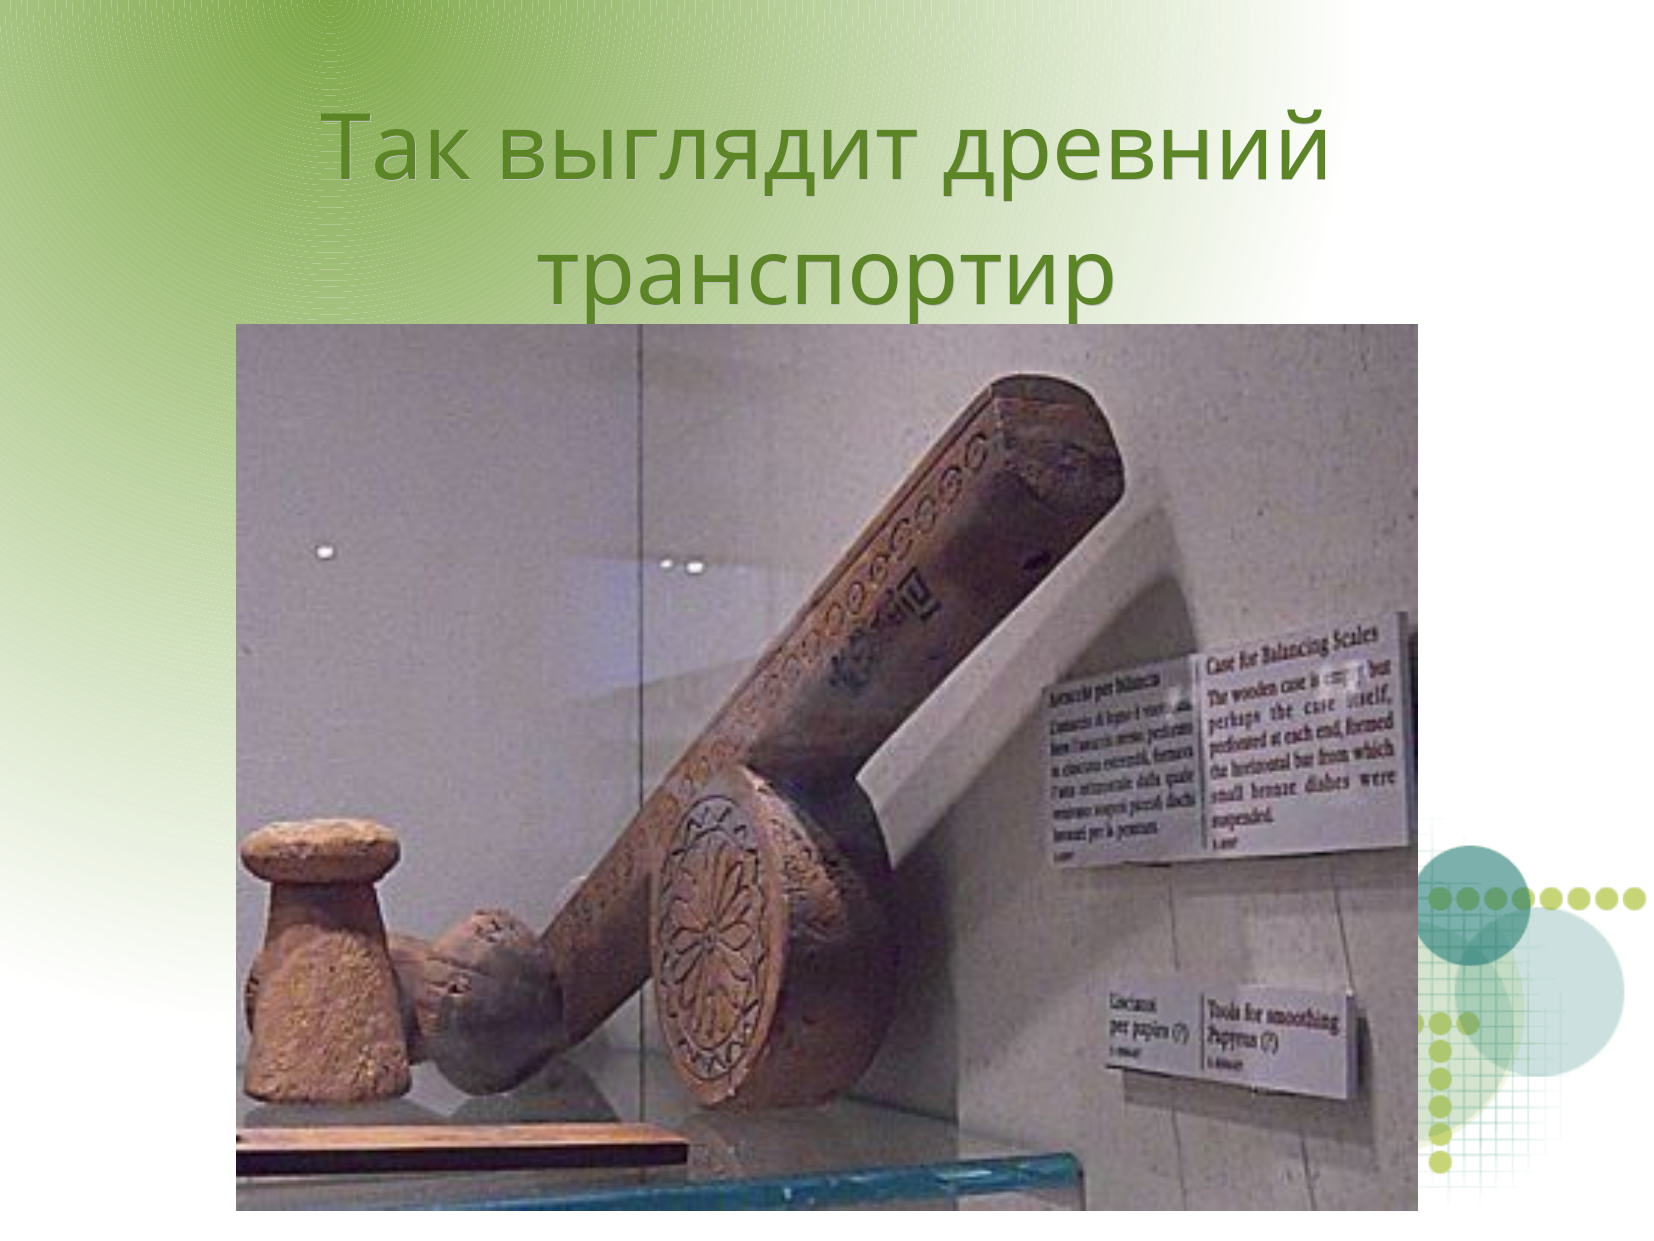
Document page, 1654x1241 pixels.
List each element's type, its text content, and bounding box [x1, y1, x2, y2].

picture [236, 324, 1654, 1211]
title Так выглядит древний транспортир [121, 95, 1534, 318]
